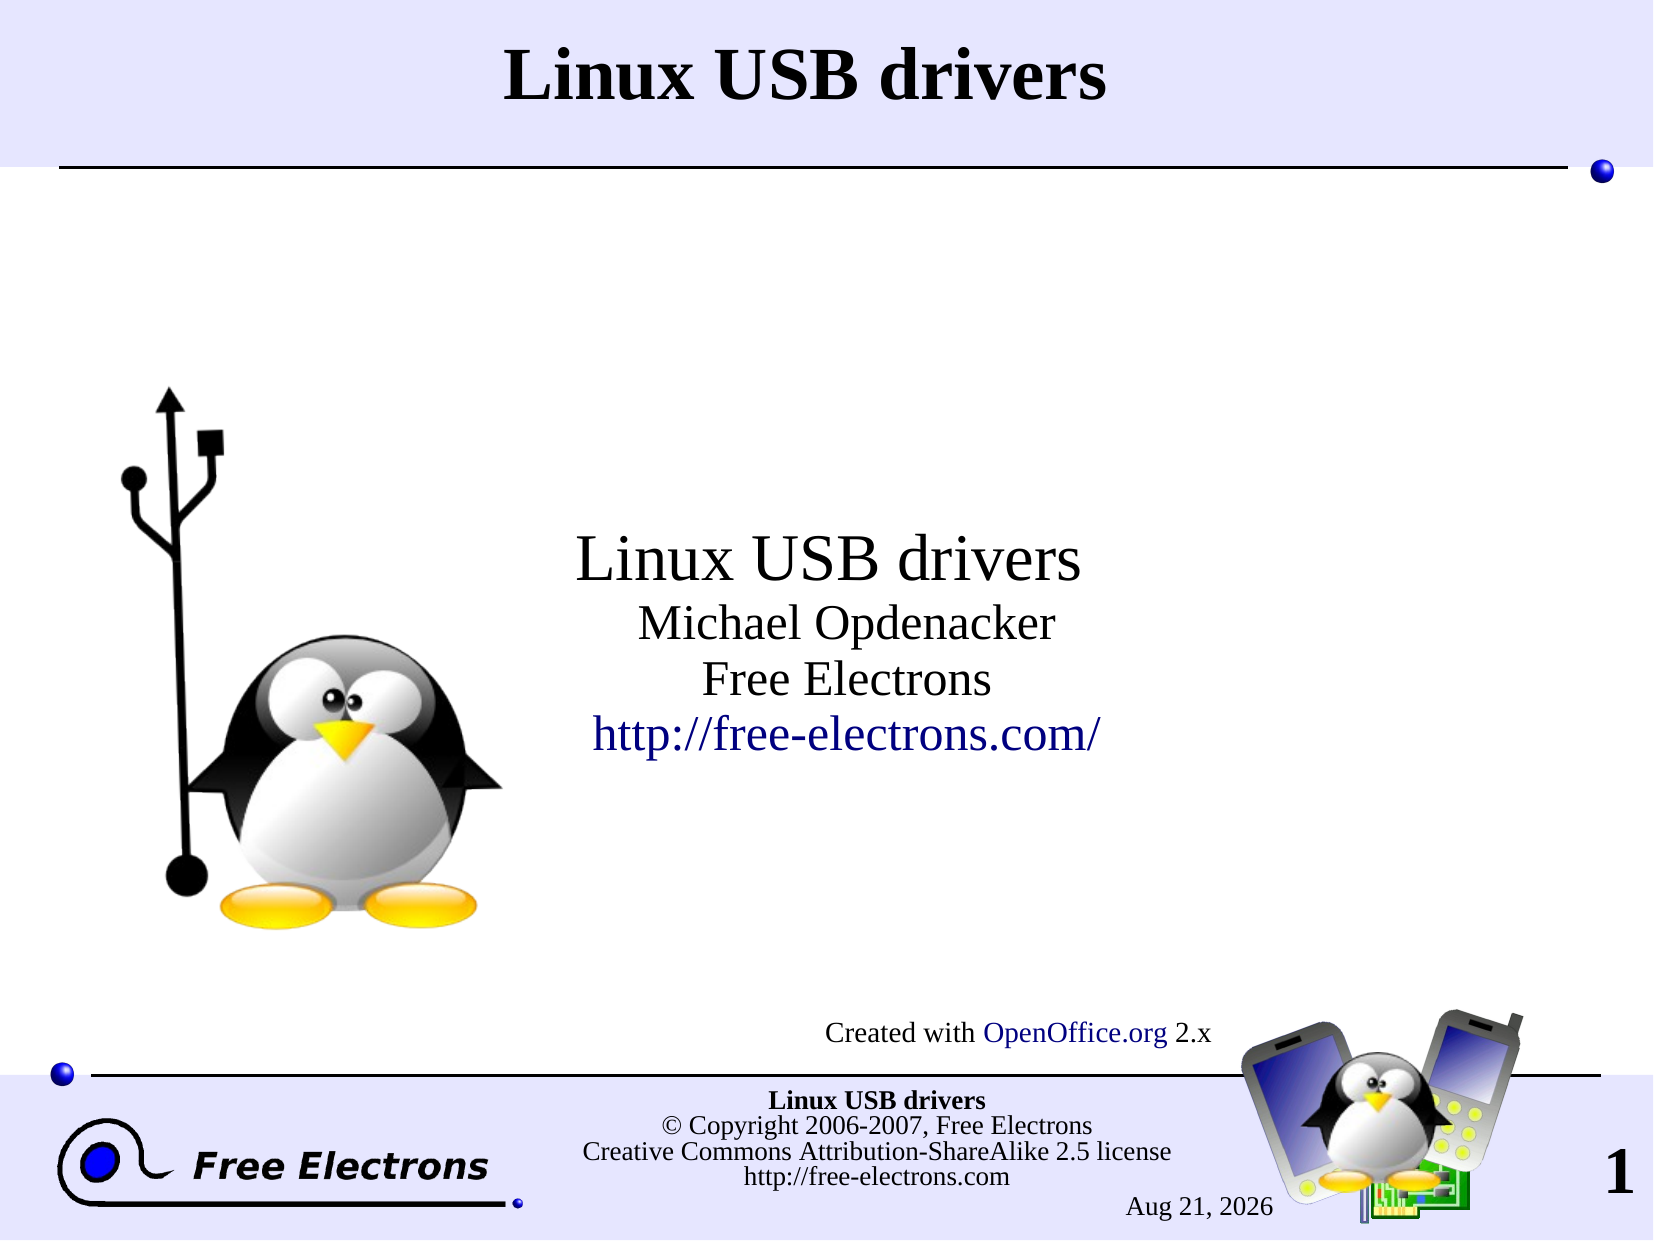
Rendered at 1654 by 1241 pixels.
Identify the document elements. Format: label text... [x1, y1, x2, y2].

picture [85, 367, 555, 954]
text_box Created with OpenOffice.org 2.x [825, 1016, 1217, 1052]
title Linux USB drivers [60, 18, 1551, 132]
subtitle Linux USB drivers Michael Opdenacker Free Electrons http://free-electrons.com/ [105, 216, 1518, 1066]
picture [50, 1107, 527, 1216]
picture [1231, 1007, 1538, 1241]
